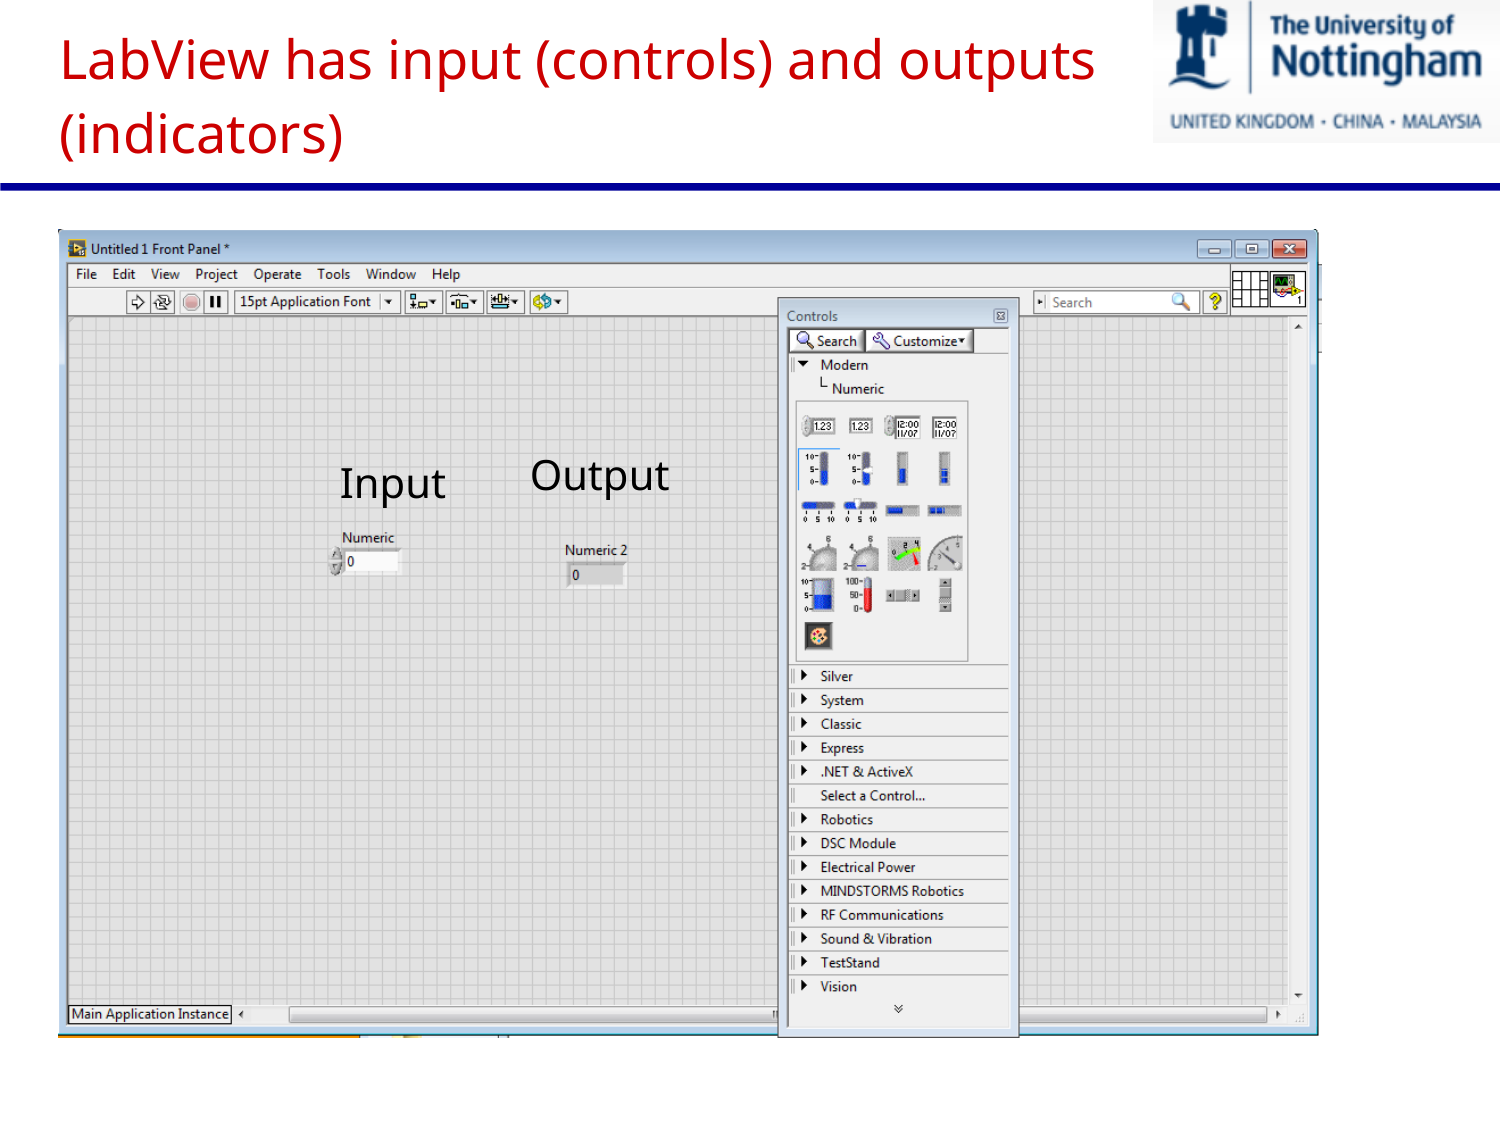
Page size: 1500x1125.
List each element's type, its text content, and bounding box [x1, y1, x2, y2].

picture [58, 229, 1322, 1039]
title LabView has input (controls) and outputs (indicators) [59, 32, 1144, 159]
text_box Input [324, 450, 515, 516]
text_box Output [514, 441, 705, 508]
picture [1153, 0, 1500, 143]
